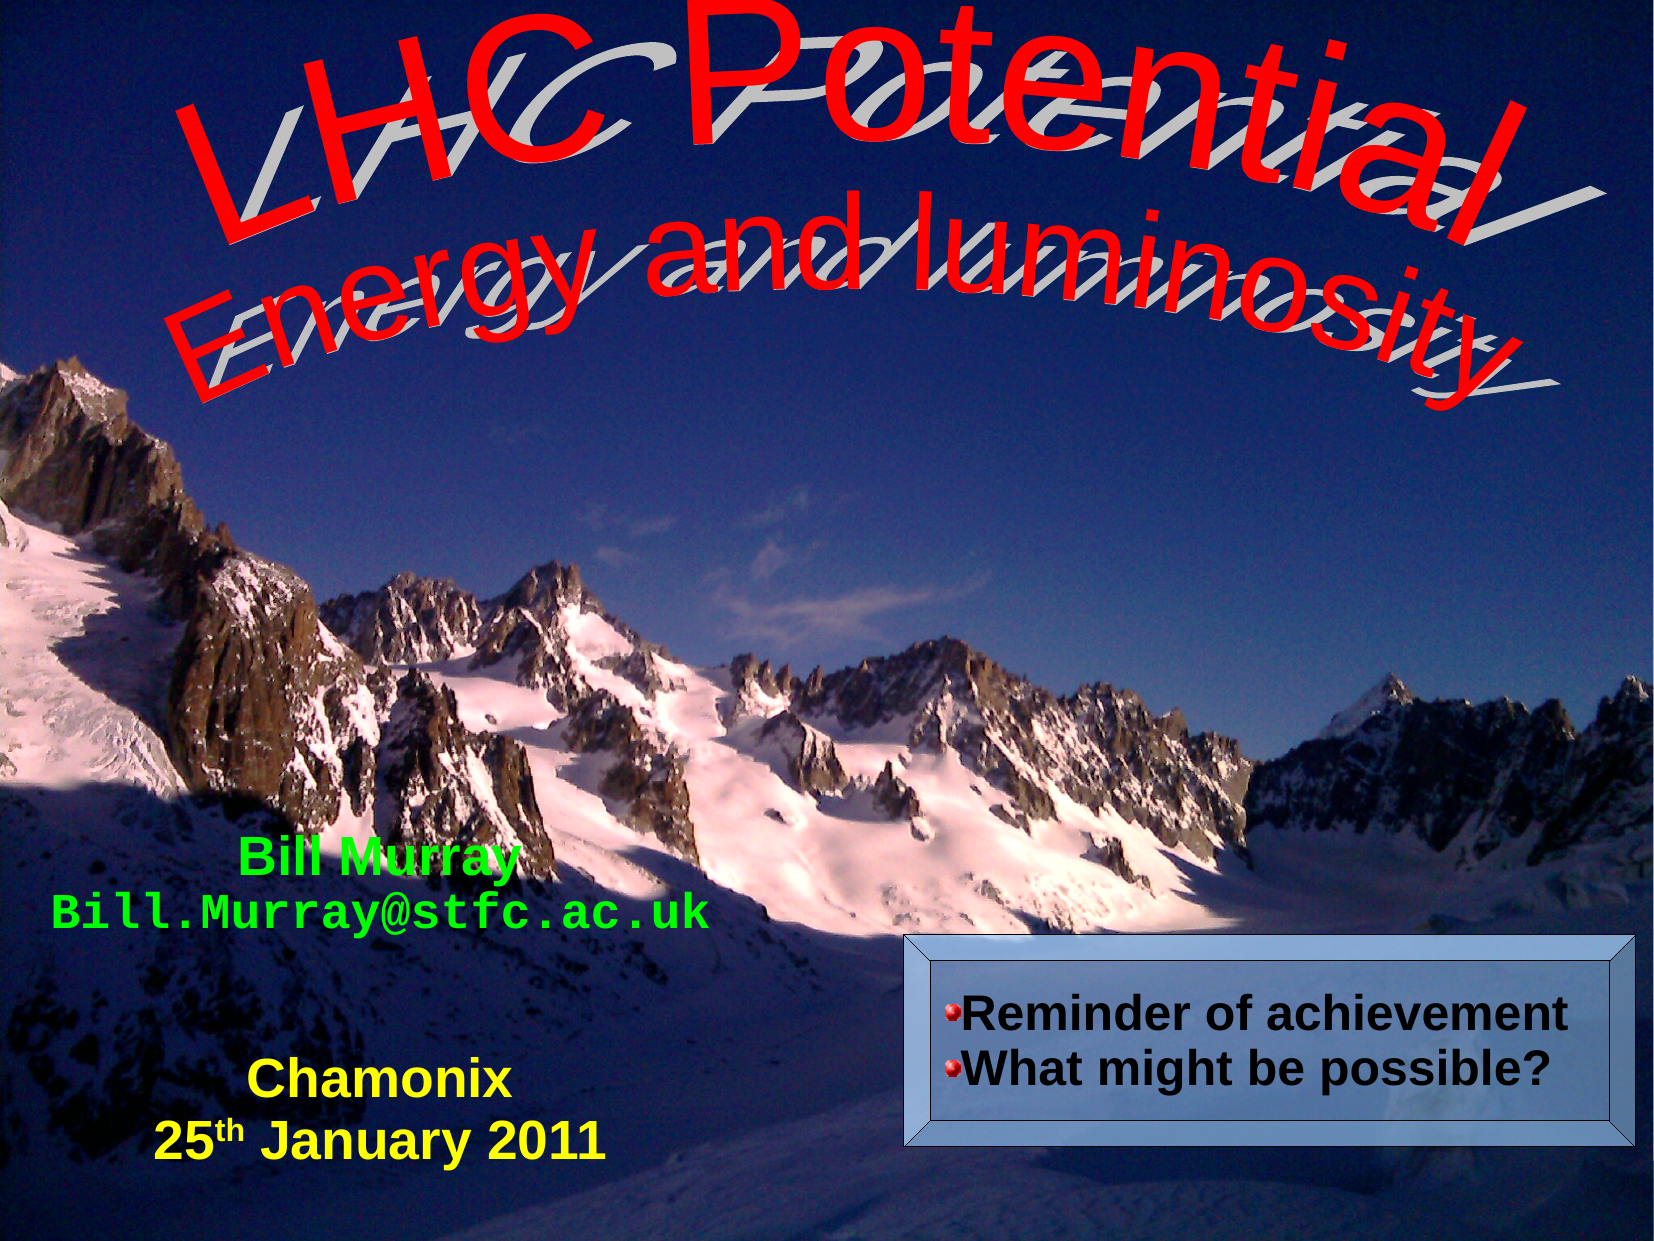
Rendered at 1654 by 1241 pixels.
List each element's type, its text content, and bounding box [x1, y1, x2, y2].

picture [1435, 166, 1476, 190]
picture [1022, 94, 1057, 123]
list ZZ→llνν Full 7TeV analysis Clean trigger Z to ll is pure Z to νν requires Z has some pT Contributes most at high mass (~400GeV) ATL-PHYS-INT-2010-117 [905, 934, 1635, 961]
picture [915, 71, 951, 123]
picture [1141, 65, 1201, 141]
picture [1371, 185, 1411, 201]
picture [1315, 117, 1427, 173]
picture [1211, 105, 1252, 151]
picture [1028, 49, 1063, 67]
text_box Bill Murray Bill.Murray@stfc.ac.uk Chamonix 25th January 2011 [35, 817, 726, 1180]
picture [1427, 191, 1448, 205]
picture [1399, 201, 1408, 208]
picture [707, 13, 781, 72]
picture [0, 0, 1654, 1241]
text_box Reminder of achievement What might be possible? [931, 961, 1609, 1120]
picture [1072, 86, 1131, 109]
picture [710, 86, 746, 123]
picture [845, 49, 860, 73]
picture [845, 41, 905, 115]
picture [764, 48, 833, 90]
picture [1037, 52, 1084, 85]
picture [1359, 159, 1419, 184]
picture [868, 85, 905, 128]
